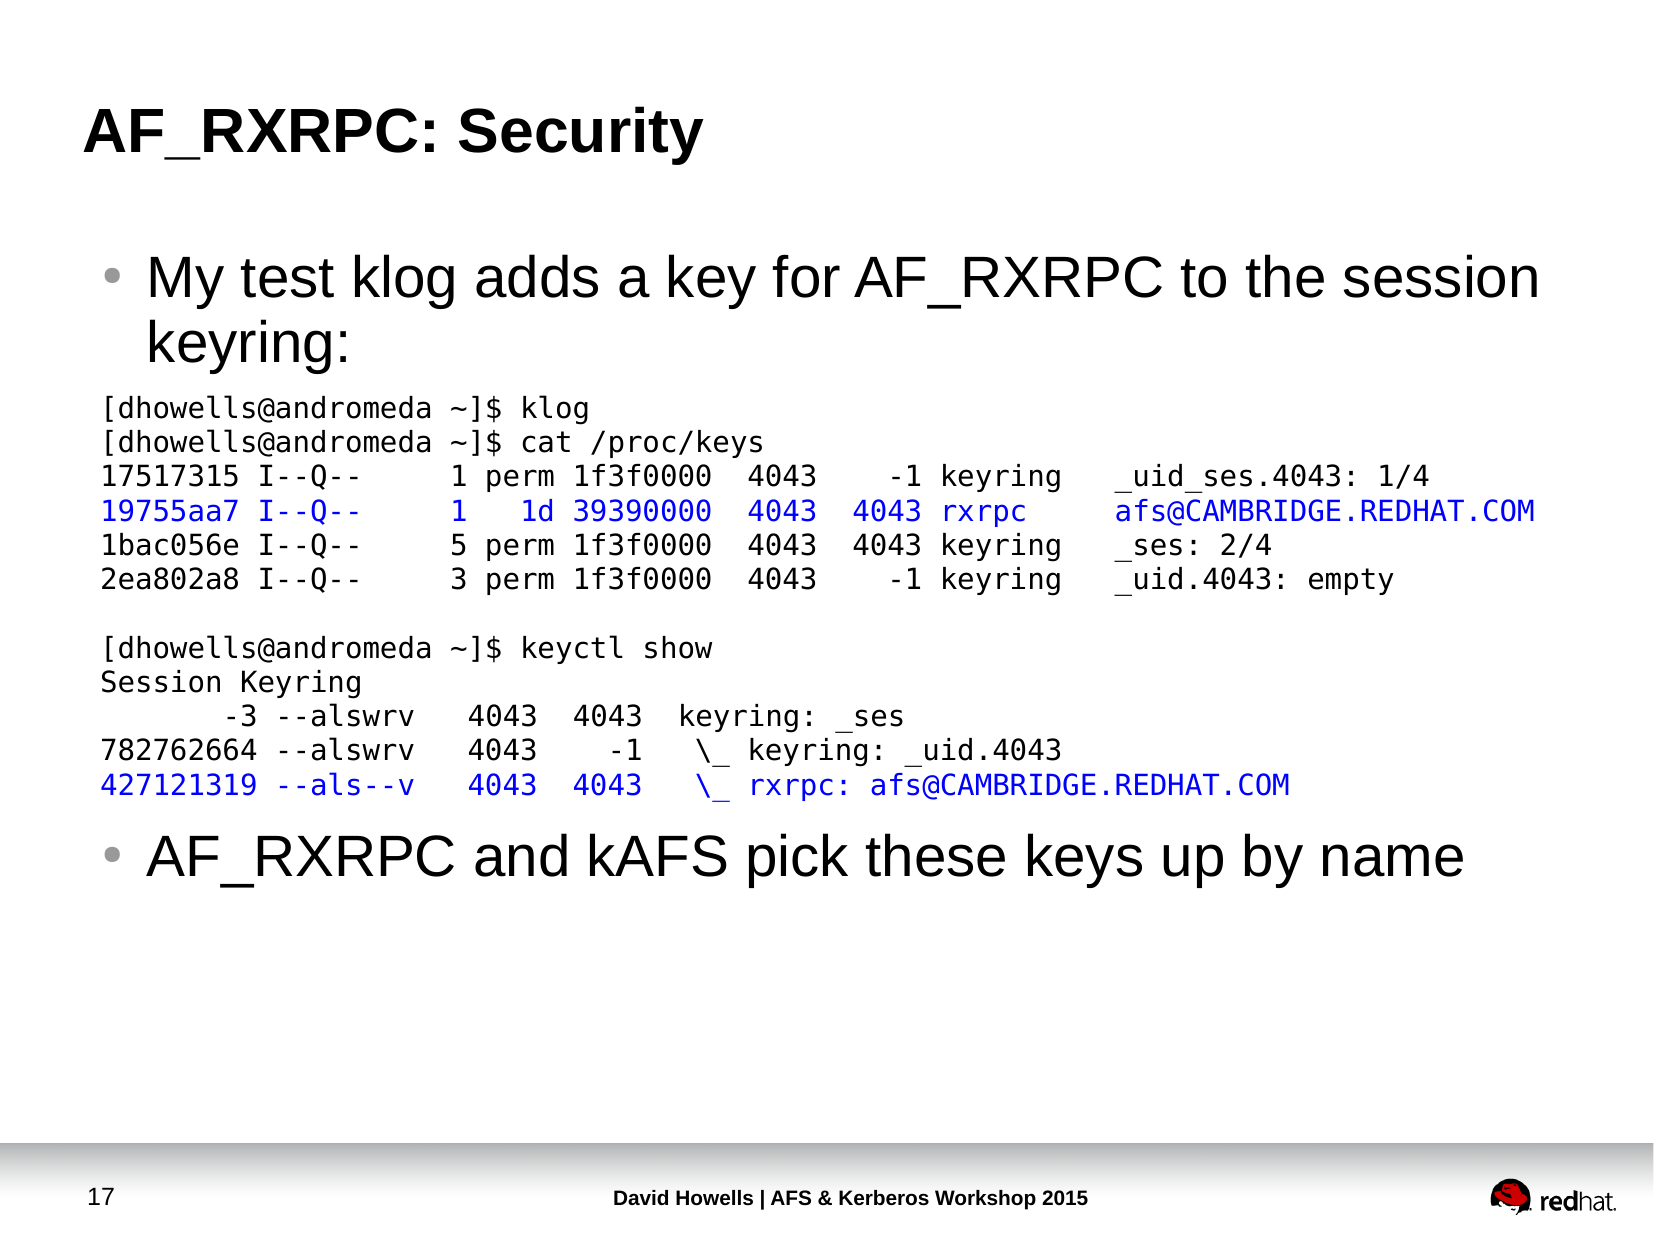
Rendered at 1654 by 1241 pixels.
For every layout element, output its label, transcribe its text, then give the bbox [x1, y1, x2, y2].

picture [0, 1143, 1654, 1241]
text_box [dhowells@andromeda ~]$ klog [dhowells@andromeda ~]$ cat /proc/keys 17517315 I--Q-- 1 perm 1f3f0000 4043 -1 keyring _uid_ses.4043: 1/4 19755aa7 I--Q-- 1 1d 39390000 4043 4043 rxrpc afs@CAMBRIDGE.REDHAT.COM 1bac056e I--Q-- 5 perm 1f3f0000 4043 4043 keyring _ses: 2/4 2ea802a8 I--Q-- 3 perm 1f3f0000 4043 -1 keyring _uid.4043: empty [dhowells@andromeda ~]$ keyctl show Session Keyring -3 --alswrv 4043 4043 keyring: _ses 782762664 --alswrv 4043 -1 \_ keyring: _uid.4043 427121319 --als--v 4043 4043 \_ rxrpc: afs@CAMBRIDGE.REDHAT.COM [85, 383, 1606, 872]
list AF_RXRPC and kAFS pick these keys up by name [86, 823, 1576, 963]
list My test klog adds a key for AF_RXRPC to the session keyring: [86, 244, 1576, 383]
title AF_RXRPC: Security [82, 37, 1571, 226]
